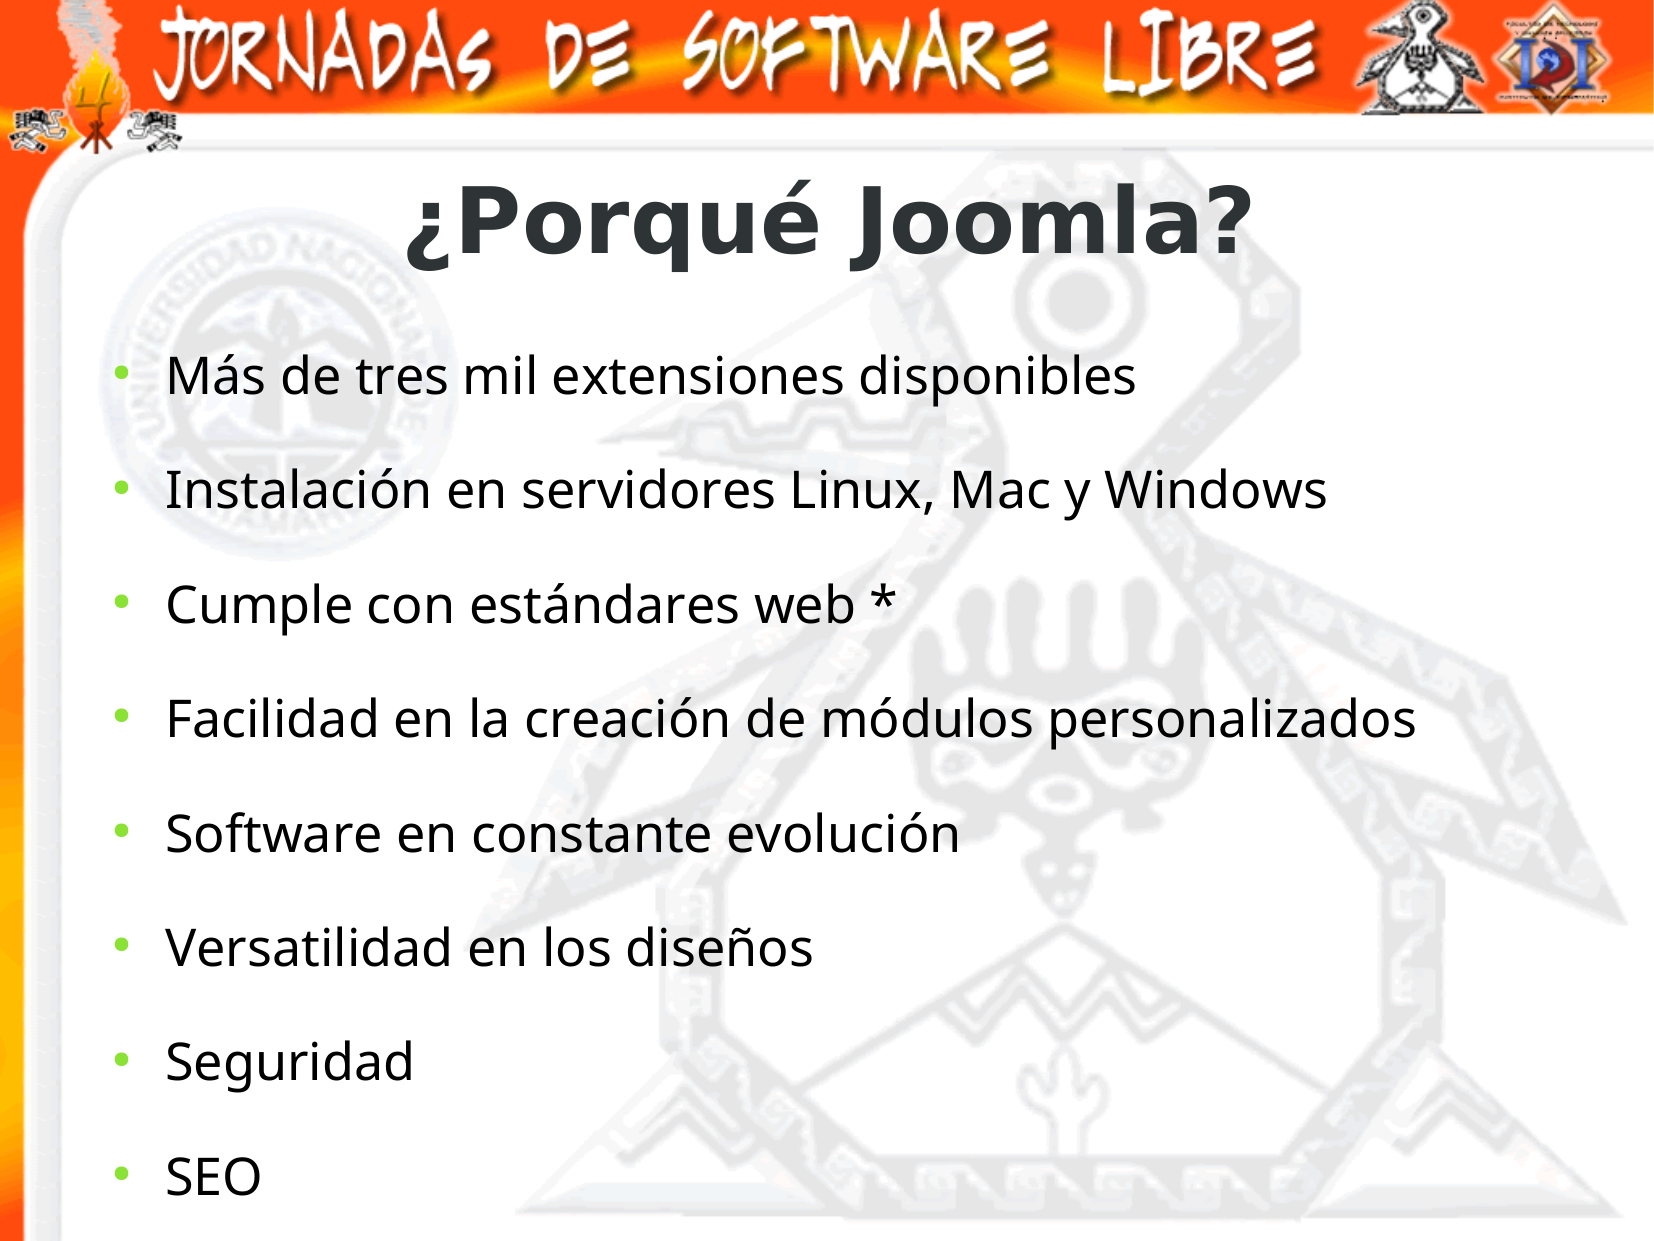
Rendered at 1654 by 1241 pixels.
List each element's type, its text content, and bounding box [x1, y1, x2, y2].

picture [0, 0, 1654, 1241]
title ¿Porqué Joomla? [401, 117, 1359, 324]
list Más de tres mil extensiones disponibles Instalación en servidores Linux, Mac y Windows Cumple con estándares web * Facilidad en la creación de módulos personalizados Software en constante evolución Versatilidad en los diseños Seguridad SEO En español [76, 324, 1565, 1202]
